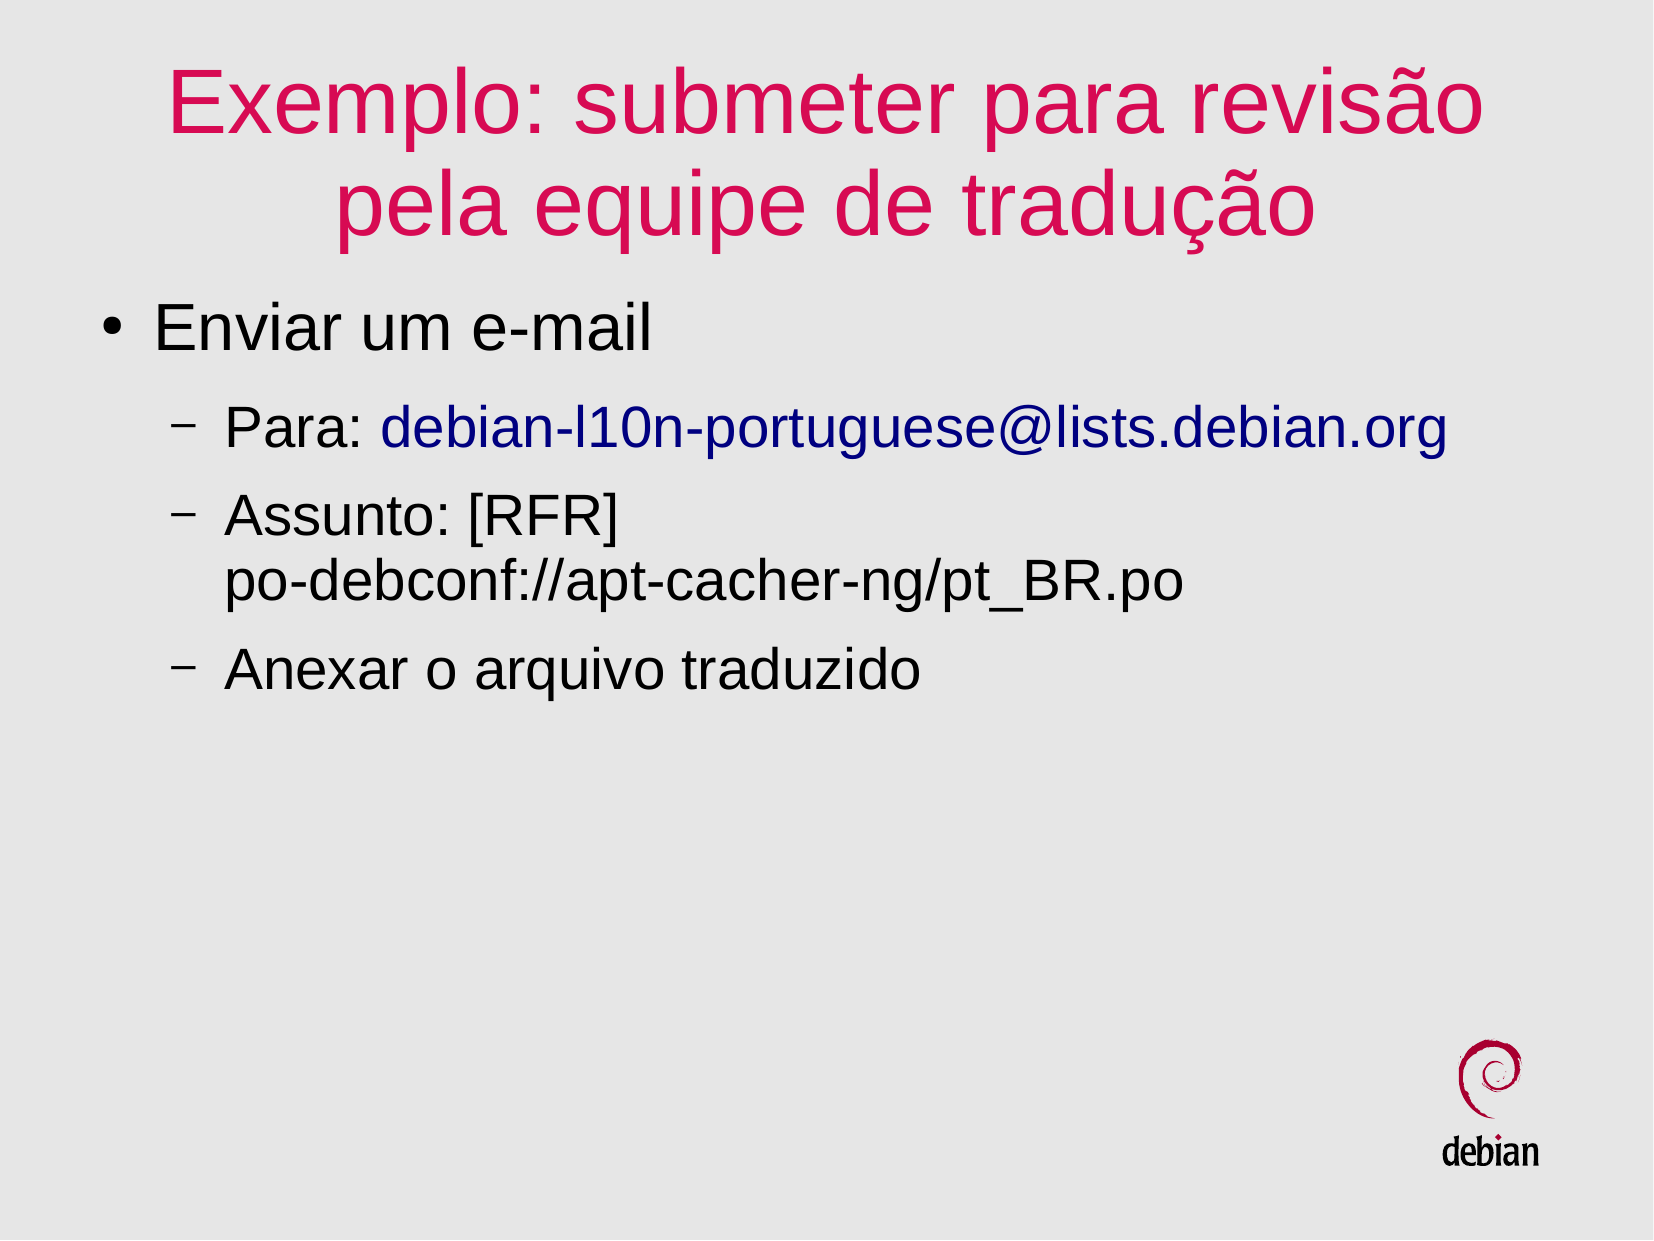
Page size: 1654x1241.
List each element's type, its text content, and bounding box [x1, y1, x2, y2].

title Exemplo: submeter para revisão pela equipe de tradução [82, 49, 1571, 257]
list Enviar um e-mail Para: debian-l10n-portuguese@lists.debian.org Assunto: [RFR] po-debconf://apt-cacher-ng/pt_BR.po Anexar o arquivo traduzido [82, 290, 1538, 1010]
